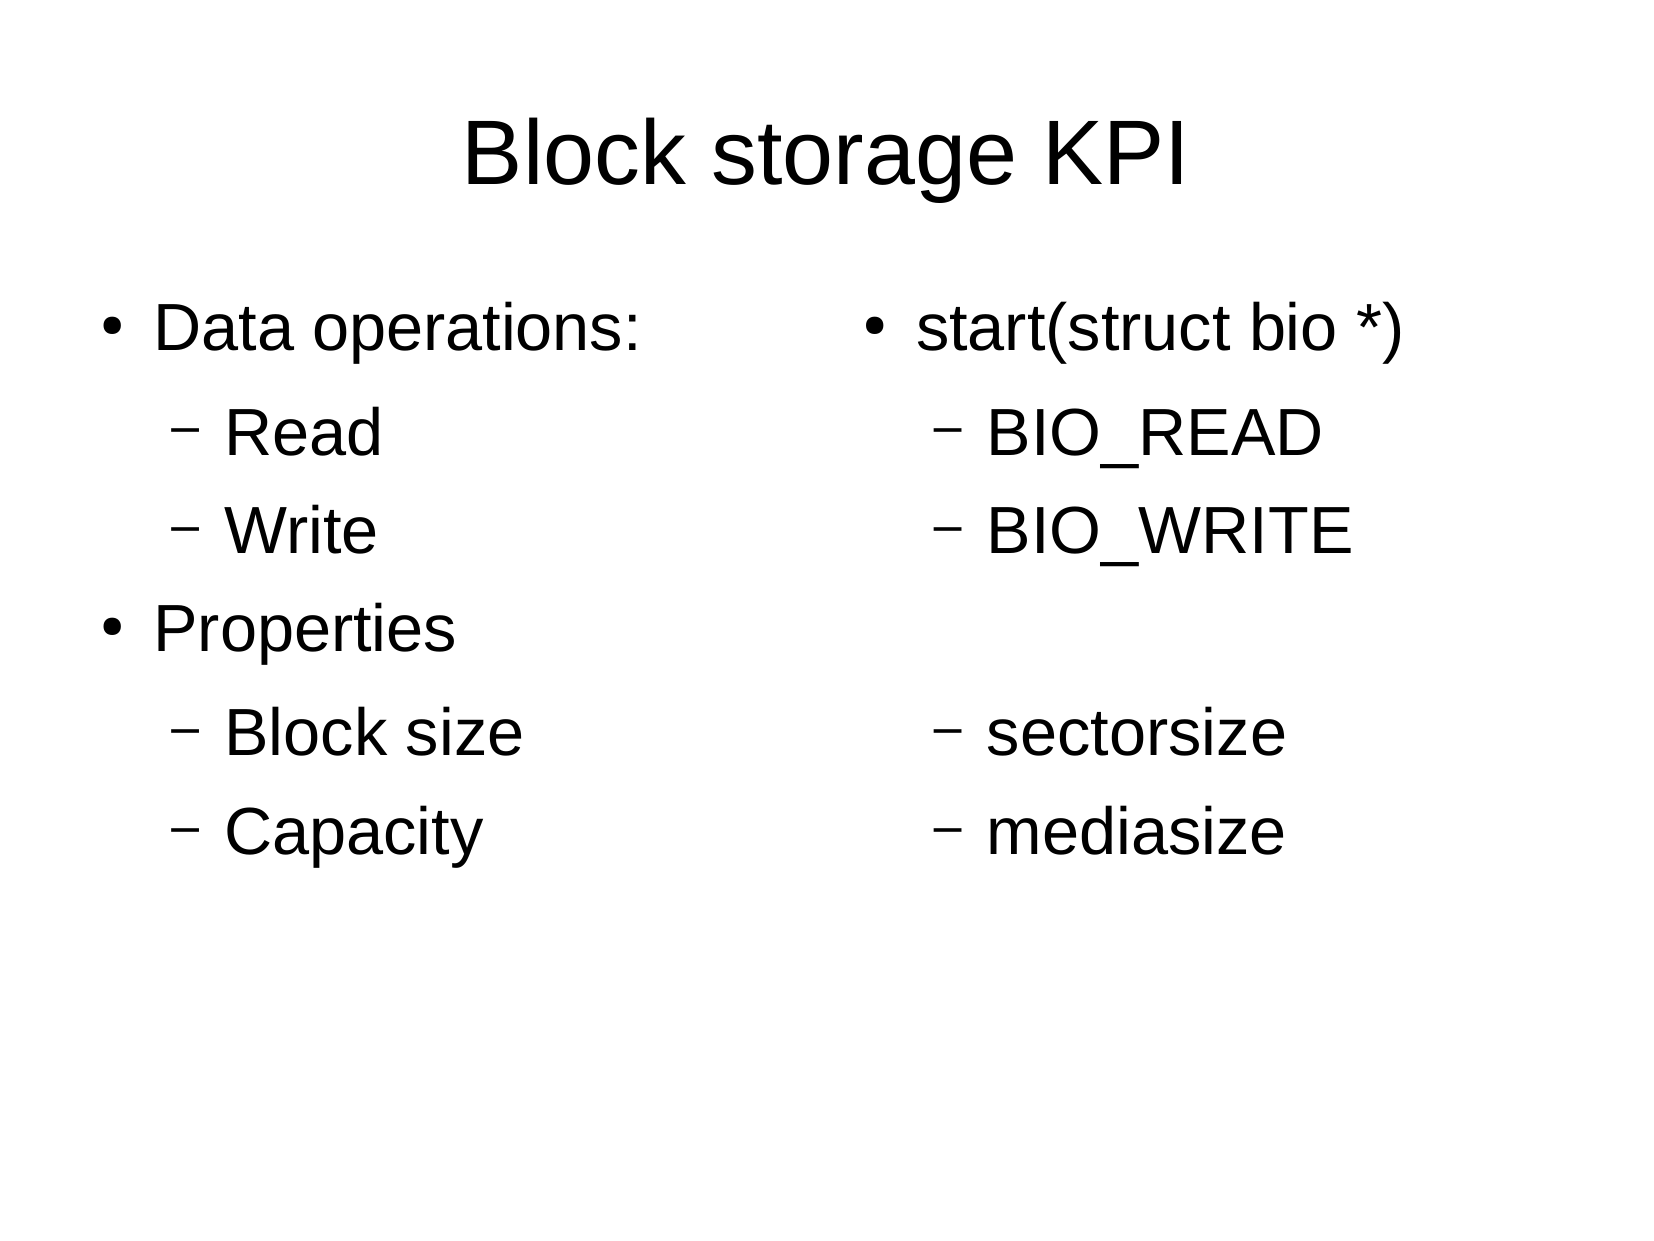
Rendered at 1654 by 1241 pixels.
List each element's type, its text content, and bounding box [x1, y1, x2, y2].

title Block storage KPI [82, 49, 1571, 257]
list start(struct bio *) BIO_READ BIO_WRITE sectorsize mediasize [845, 290, 1572, 1109]
list Data operations: Read Write Properties Block size Capacity [82, 290, 809, 1109]
